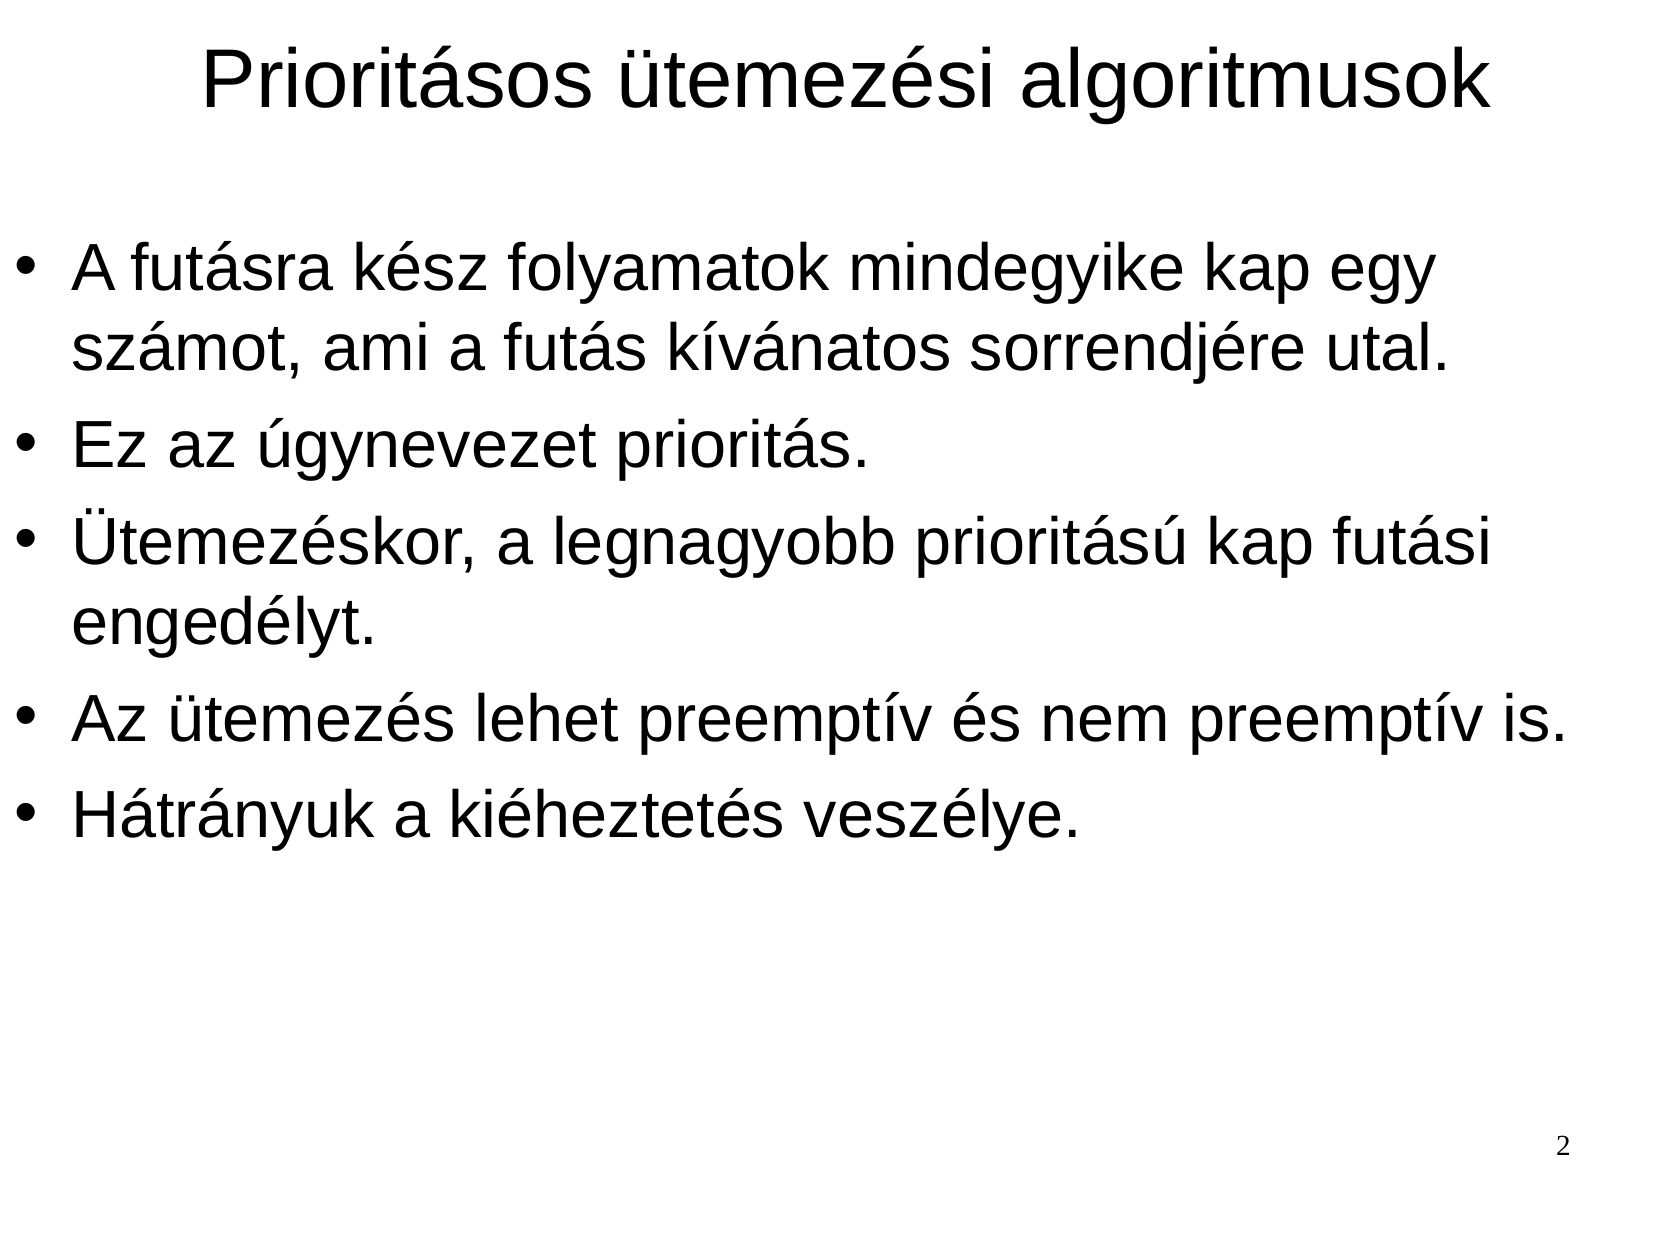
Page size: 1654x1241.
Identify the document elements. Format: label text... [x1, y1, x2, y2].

title Prioritásos ütemezési algoritmusok [39, 0, 1654, 149]
list A futásra kész folyamatok mindegyike kap egy számot, ami a futás kívánatos sorrendjére utal. Ez az úgynevezet prioritás. Ütemezéskor, a legnagyobb prioritású kap futási engedélyt. Az ütemezés lehet preemptív és nem preemptív is. Hátrányuk a kiéheztetés veszélye. [0, 216, 1654, 1063]
